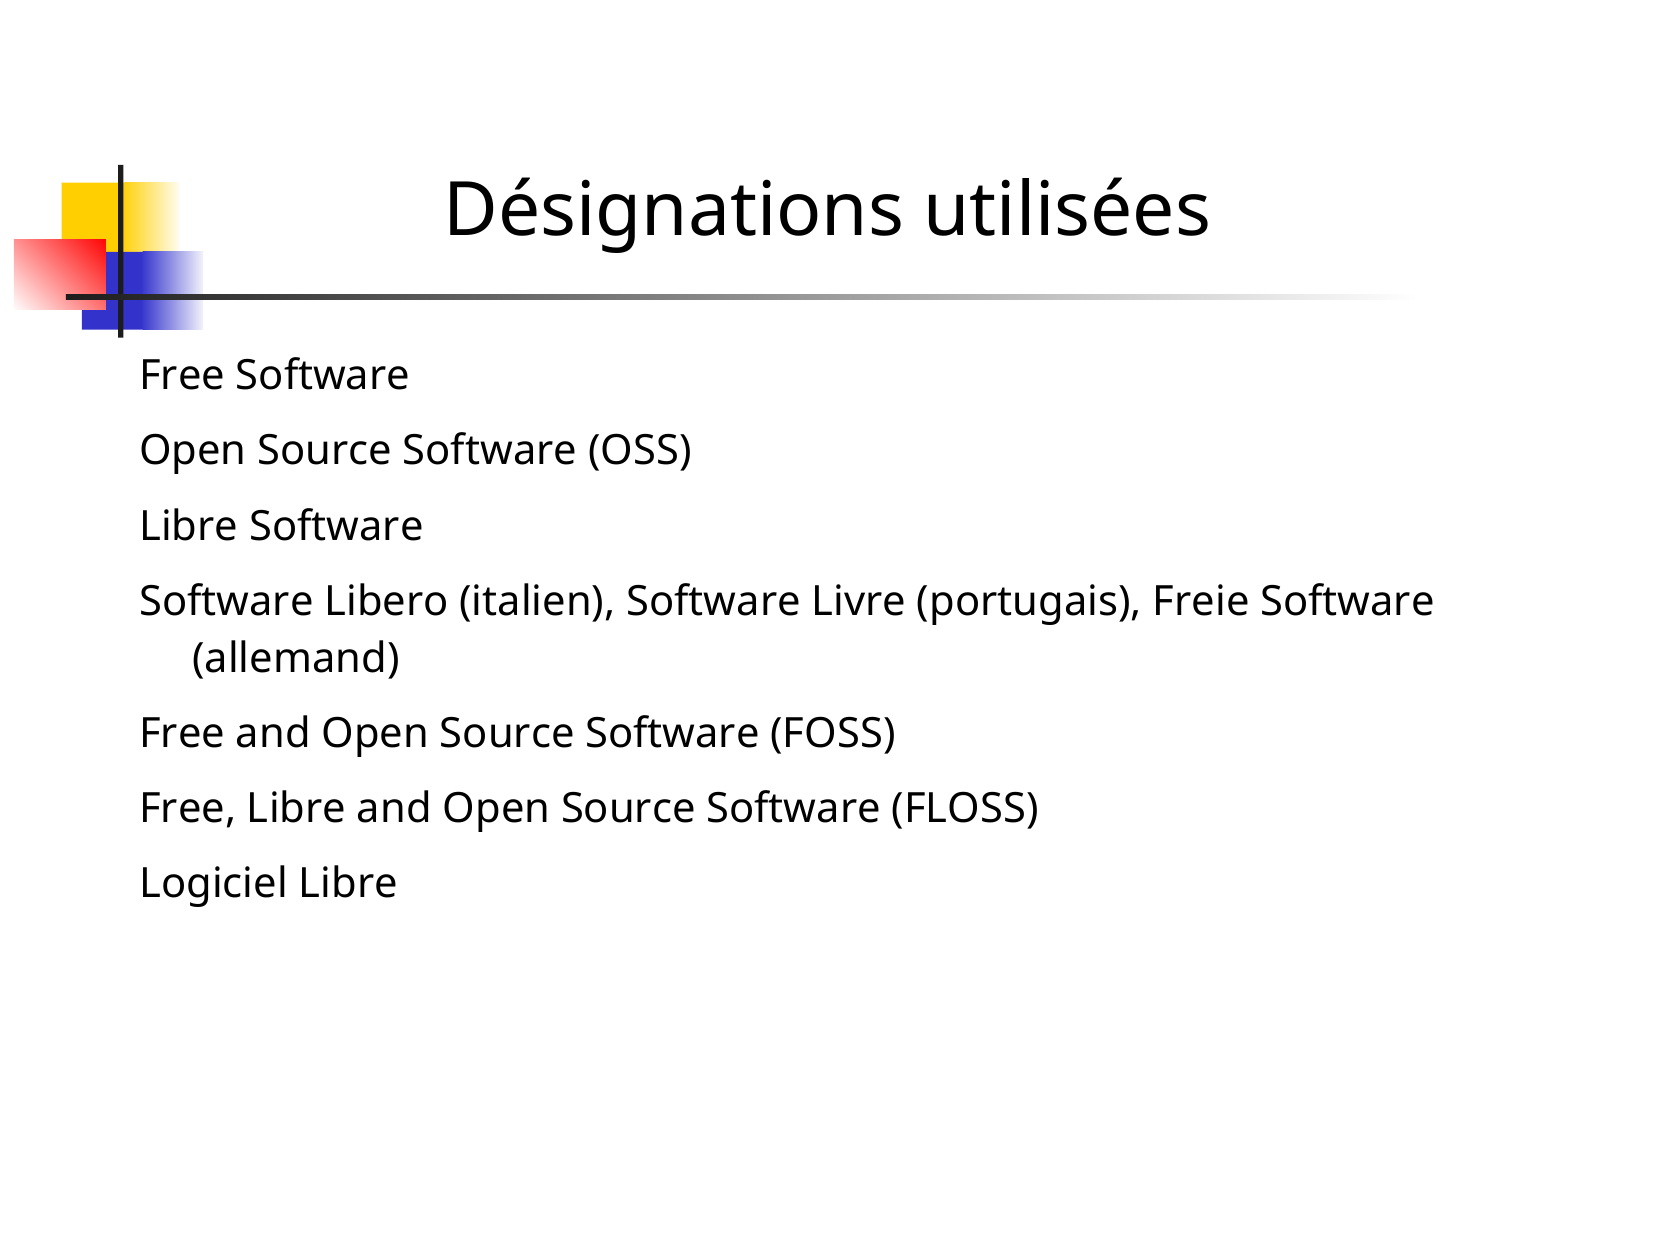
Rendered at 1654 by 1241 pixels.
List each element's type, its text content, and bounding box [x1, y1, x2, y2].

list Free Software Open Source Software (OSS) Libre Software Software Libero (italien), Software Livre (portugais), Freie Software (allemand) Free and Open Source Software (FOSS) Free, Libre and Open Source Software (FLOSS) Logiciel Libre [121, 344, 1534, 1127]
title Désignations utilisées [121, 102, 1534, 311]
